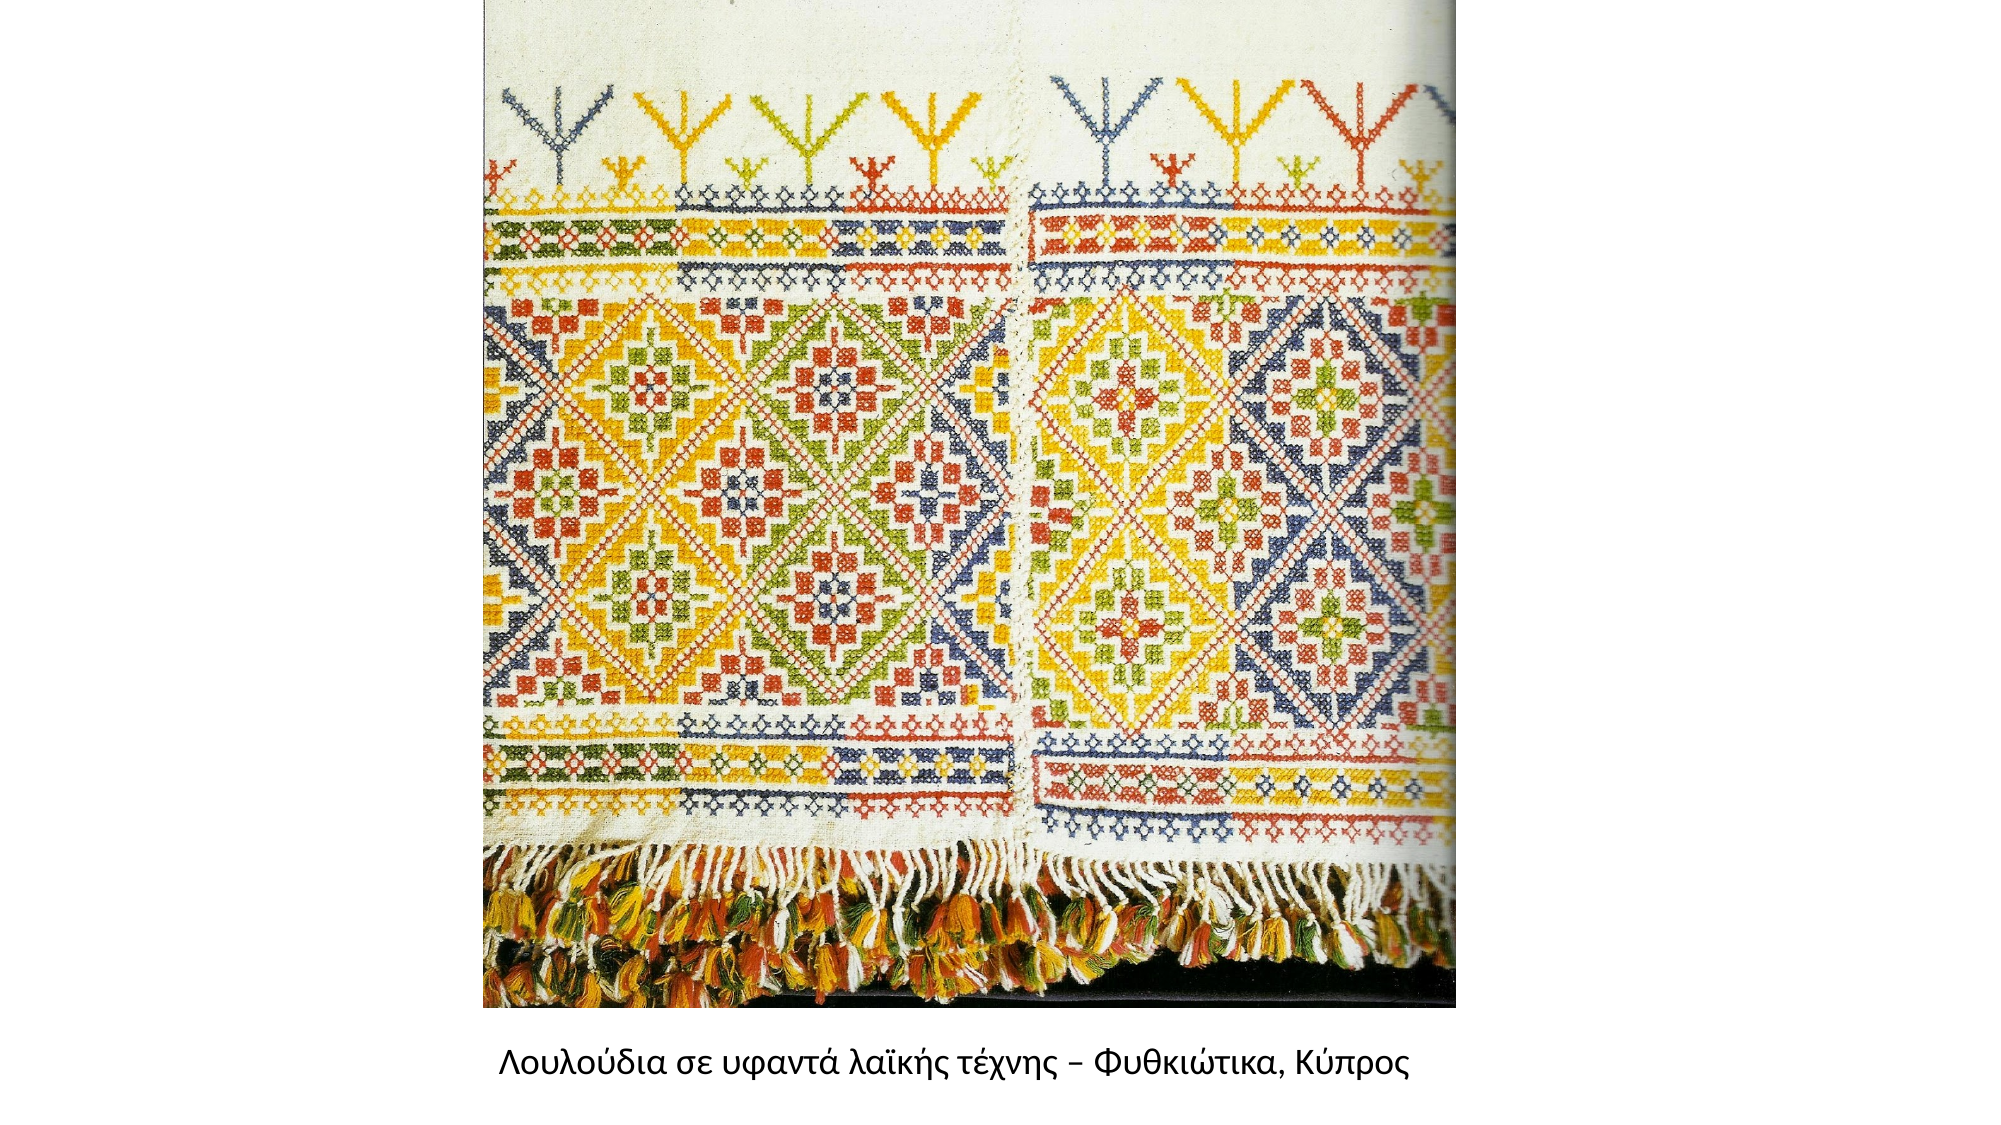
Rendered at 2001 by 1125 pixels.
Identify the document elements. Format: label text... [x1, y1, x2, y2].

text_box Λουλούδια σε υφαντά λαϊκής τέχνης – Φυθκιώτικα, Κύπρος [484, 1030, 1498, 1125]
picture [483, 0, 1456, 1008]
